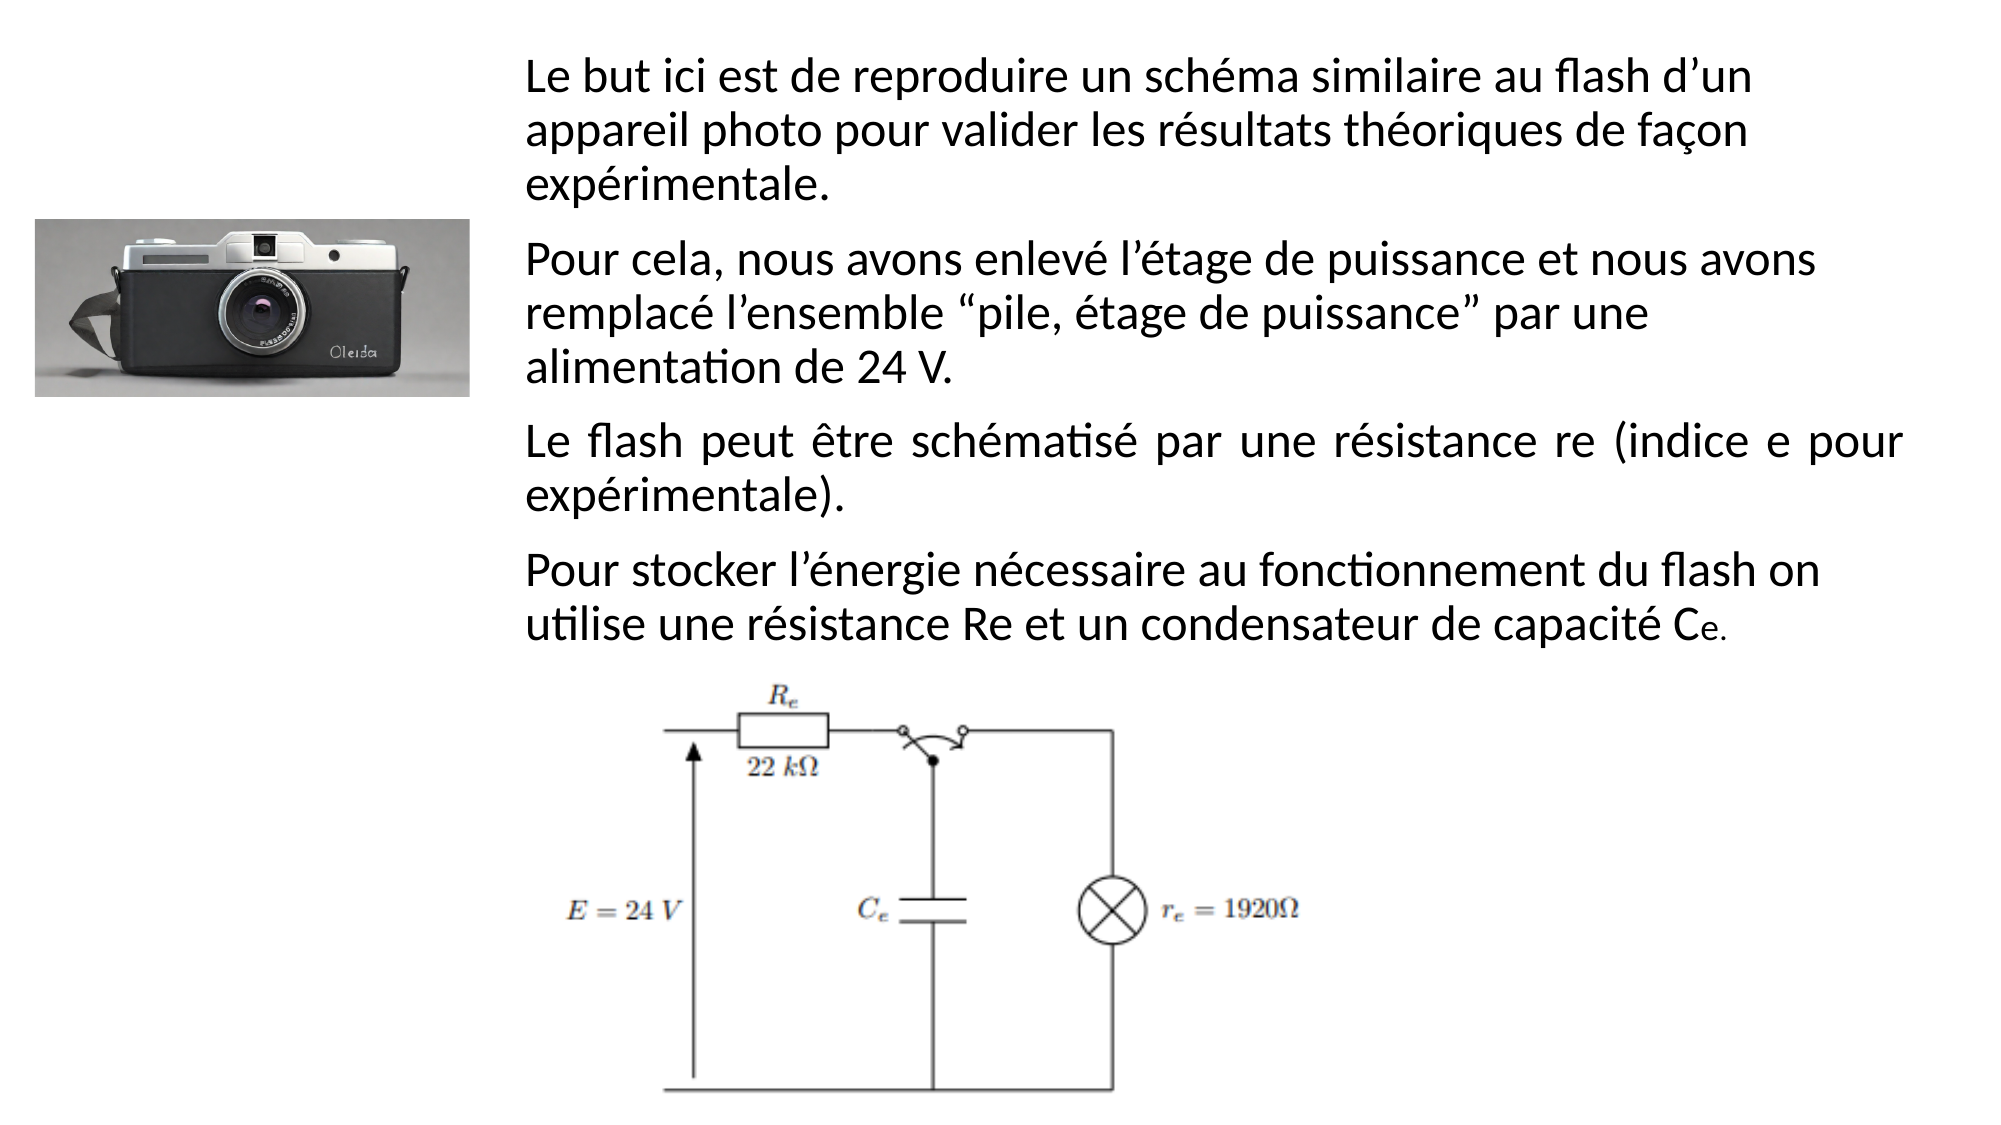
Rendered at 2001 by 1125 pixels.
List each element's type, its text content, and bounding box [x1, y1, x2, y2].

list Le but ici est de reproduire un schéma similaire au flash d’un appareil photo pour valider les résultats théoriques de façon expérimentale. Pour cela, nous avons enlevé l’étage de puissance et nous avons remplacé l’ensemble “pile, étage de puissance” par une alimentation de 24 V. Le flash peut être schématisé par une résistance re (indice e pour expérimentale). Pour stocker l’énergie nécessaire au fonctionnement du flash on utilise une résistance Re et un condensateur de capacité Ce. [510, 41, 1921, 717]
picture [34, 219, 470, 397]
picture [469, 658, 1463, 1125]
